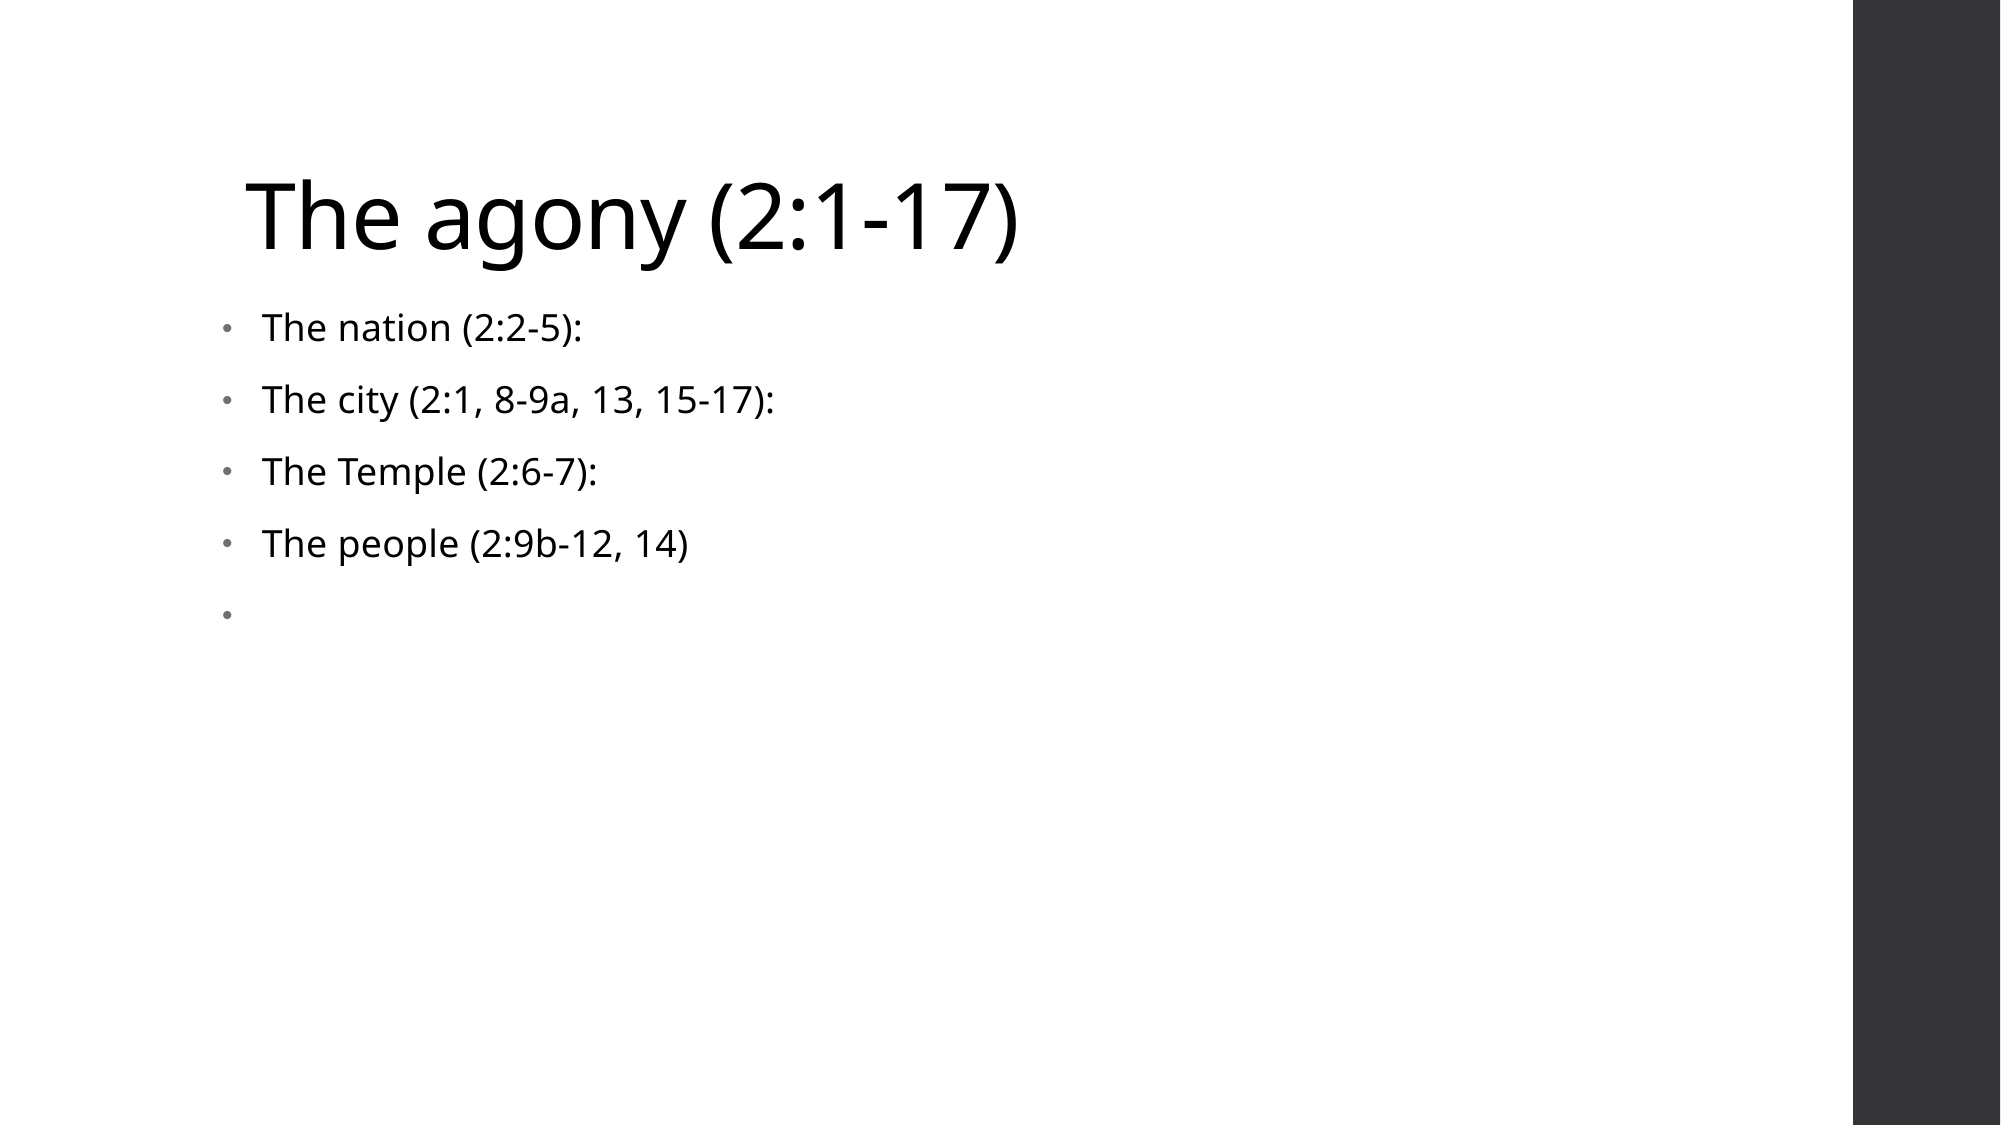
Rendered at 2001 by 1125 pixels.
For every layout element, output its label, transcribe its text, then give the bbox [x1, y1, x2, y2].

list The nation (2:2-5): The city (2:1, 8-9a, 13, 15-17): The Temple (2:6-7): The people (2:9b-12, 14) [206, 299, 1617, 1014]
title The agony (2:1-17) [206, 60, 1797, 278]
